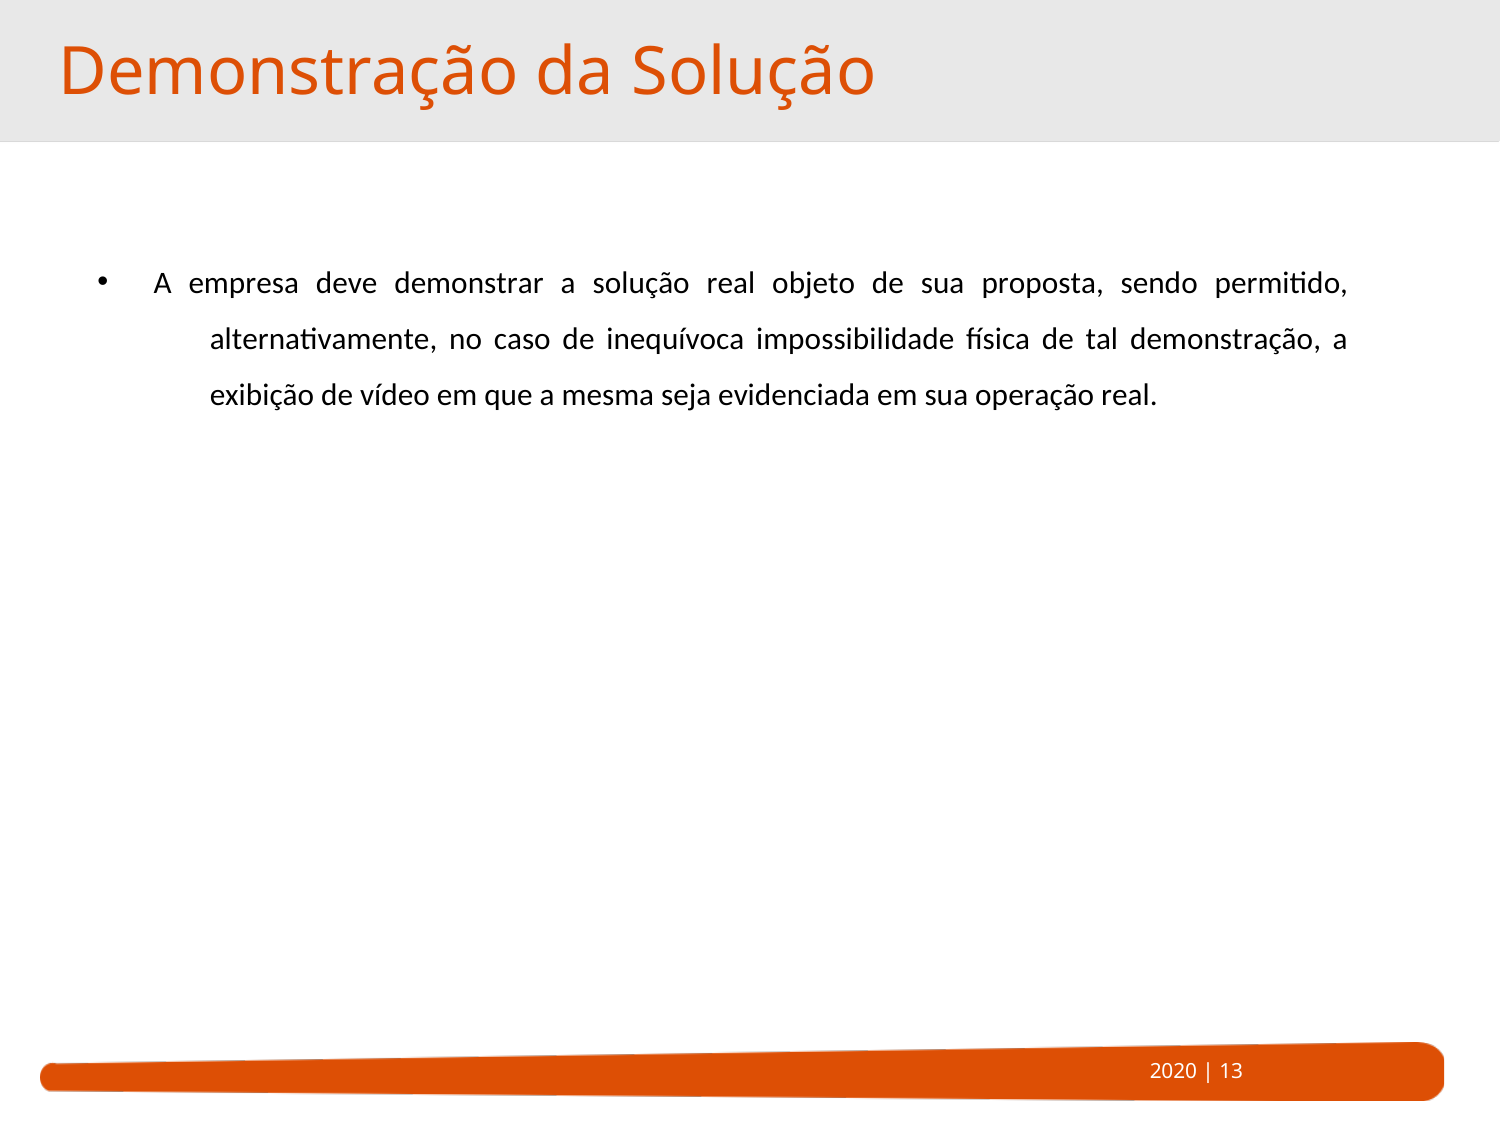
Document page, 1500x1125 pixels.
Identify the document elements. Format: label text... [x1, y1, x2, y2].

text_box A empresa deve demonstrar a solução real objeto de sua proposta, sendo permitido, alternativamente, no caso de inequívoca impossibilidade física de tal demonstração, a exibição de vídeo em que a mesma seja evidenciada em sua operação real. [82, 236, 1425, 420]
text_box Demonstração da Solução [58, 2, 1440, 148]
